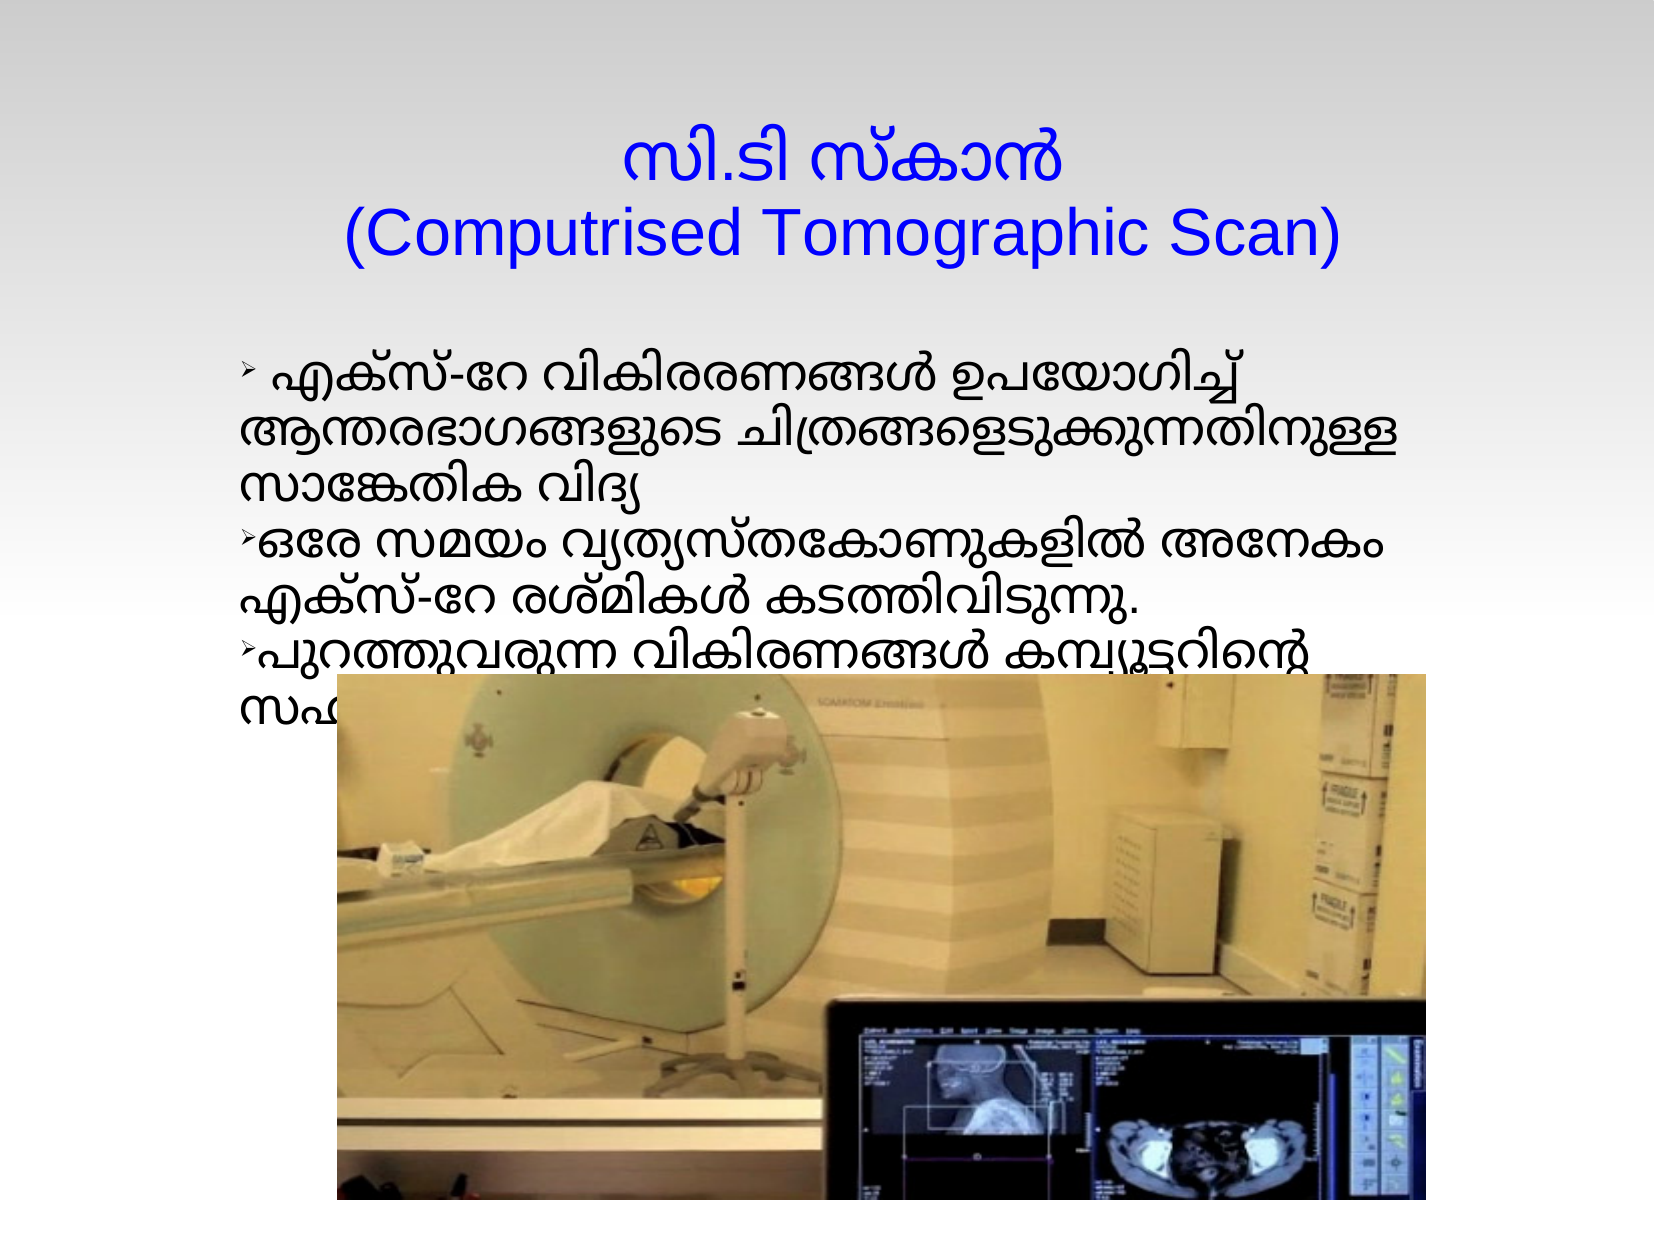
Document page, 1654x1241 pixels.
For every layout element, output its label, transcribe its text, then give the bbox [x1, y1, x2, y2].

picture [337, 674, 1426, 1201]
text_box സി.ടി സ്കാന്‍ (Computrised Tomographic Scan) [262, 112, 1426, 277]
text_box എക്സ്-റേ വികിരരണങ്ങള്‍ ഉപയോഗിച്ച് ആന്തരഭാഗങ്ങളുടെ ചിത്രങ്ങളെടുക്കുന്നതിനുള്ള സാങ്കേതിക വിദ്യ ഒരേ സമയം വ്യത്യസ്തകോണുകളില്‍ അനേകം എക്സ്-റേ രശ്മികള്‍ കടത്തിവിടുന്നു. പുറത്തുവരുന്ന വികിരണങ്ങള്‍ കമ്പ്യൂട്ടറിന്റെ സഹായത്തോടെ ത്രിമാനചിത്രങ്ങളാക്കുന്നു. [225, 337, 1501, 687]
